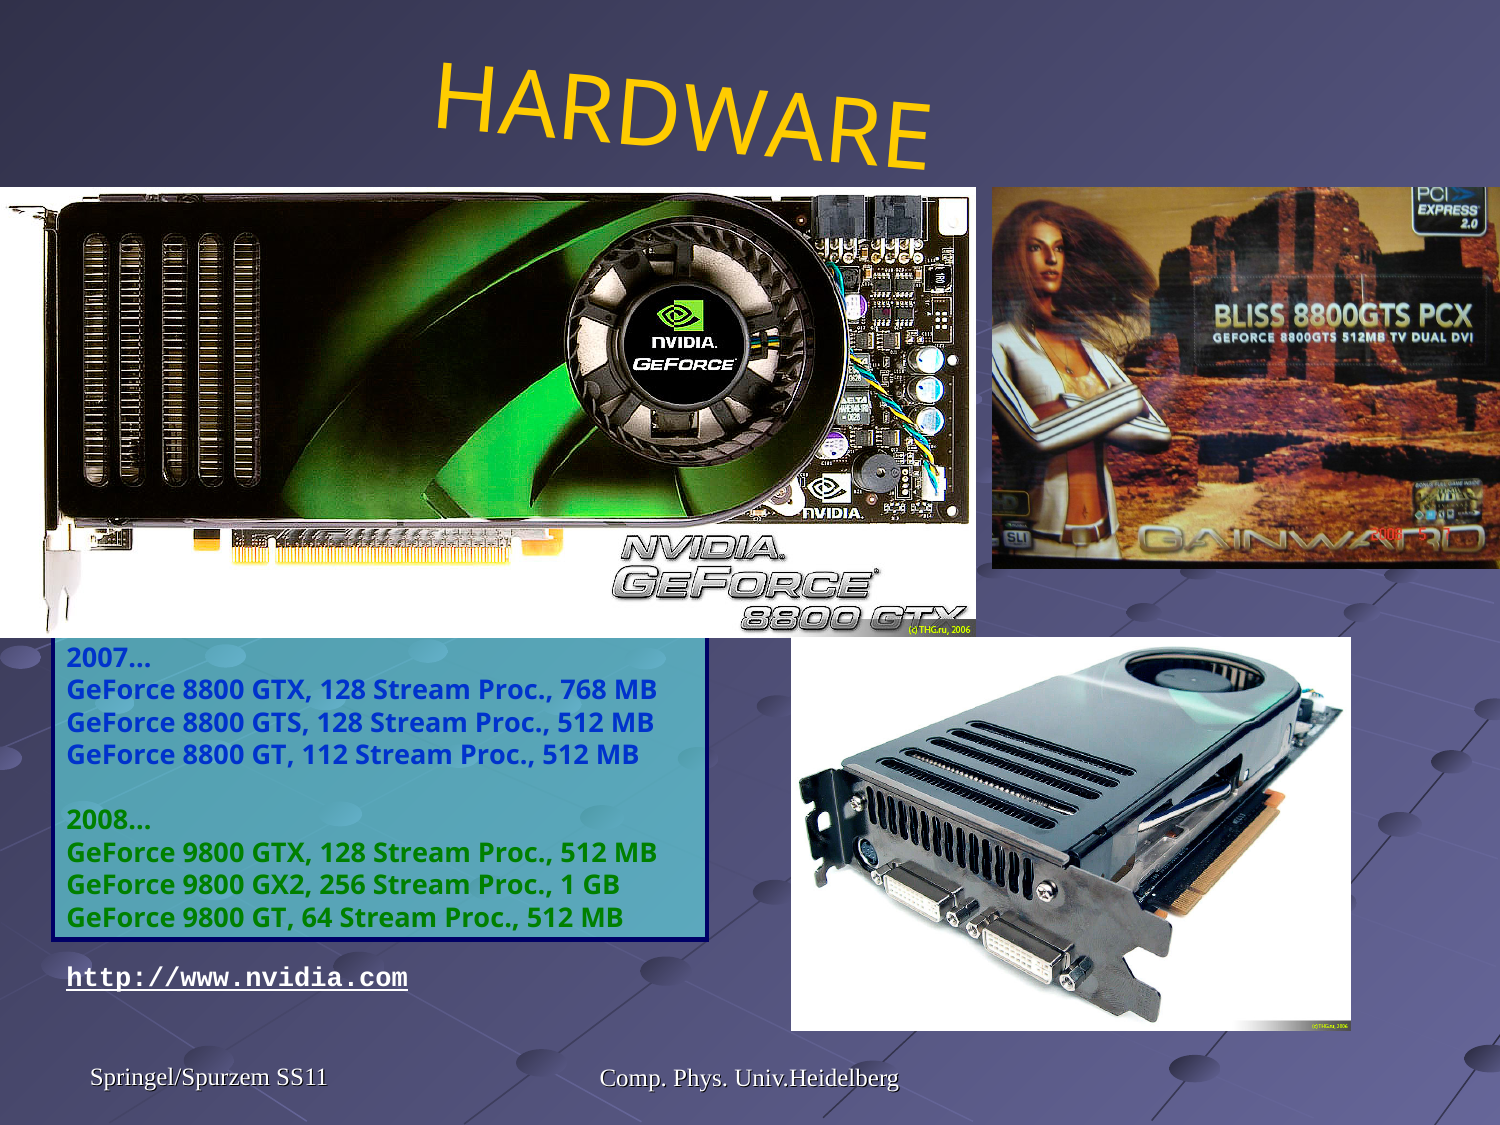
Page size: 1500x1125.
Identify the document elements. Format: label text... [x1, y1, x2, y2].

text_box HARDWARE [412, 27, 1332, 232]
text_box 2007… GeForce 8800 GTX, 128 Stream Proc., 768 MB GeForce 8800 GTS, 128 Stream Proc., 512 MB GeForce 8800 GT, 112 Stream Proc., 512 MB 2008… GeForce 9800 GTX, 128 Stream Proc., 512 MB GeForce 9800 GX2, 256 Stream Proc., 1 GB GeForce 9800 GT, 64 Stream Proc., 512 MB [53, 638, 708, 940]
picture [992, 187, 1500, 569]
text_box http://www.nvidia.com [53, 952, 530, 999]
picture [0, 187, 1351, 1031]
